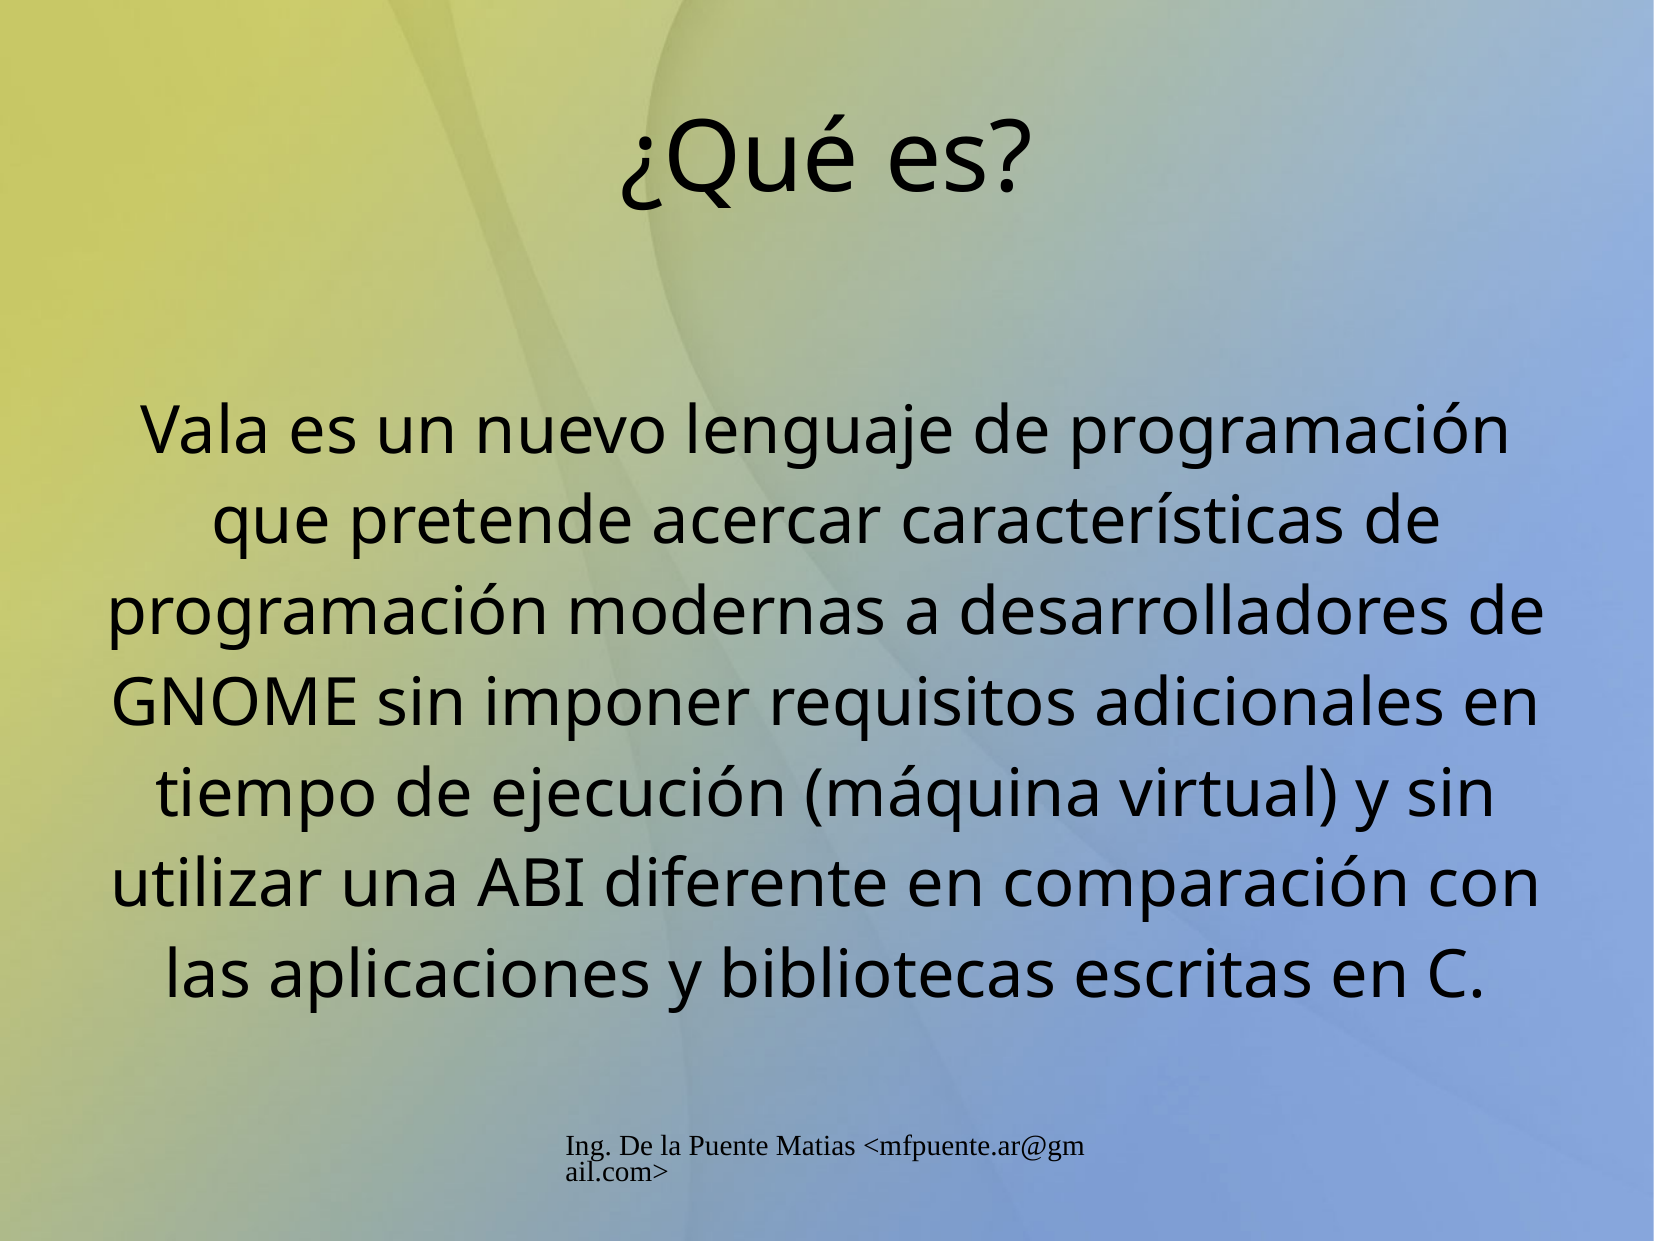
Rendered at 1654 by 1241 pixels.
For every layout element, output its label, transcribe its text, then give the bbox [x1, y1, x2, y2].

subtitle Vala es un nuevo lenguaje de programación que pretende acercar características de programación modernas a desarrolladores de GNOME sin imponer requisitos adicionales en tiempo de ejecución (máquina virtual) y sin utilizar una ABI diferente en comparación con las aplicaciones y bibliotecas escritas en C. [82, 290, 1571, 1109]
title ¿Qué es? [82, 49, 1571, 257]
picture [0, 0, 1654, 1241]
